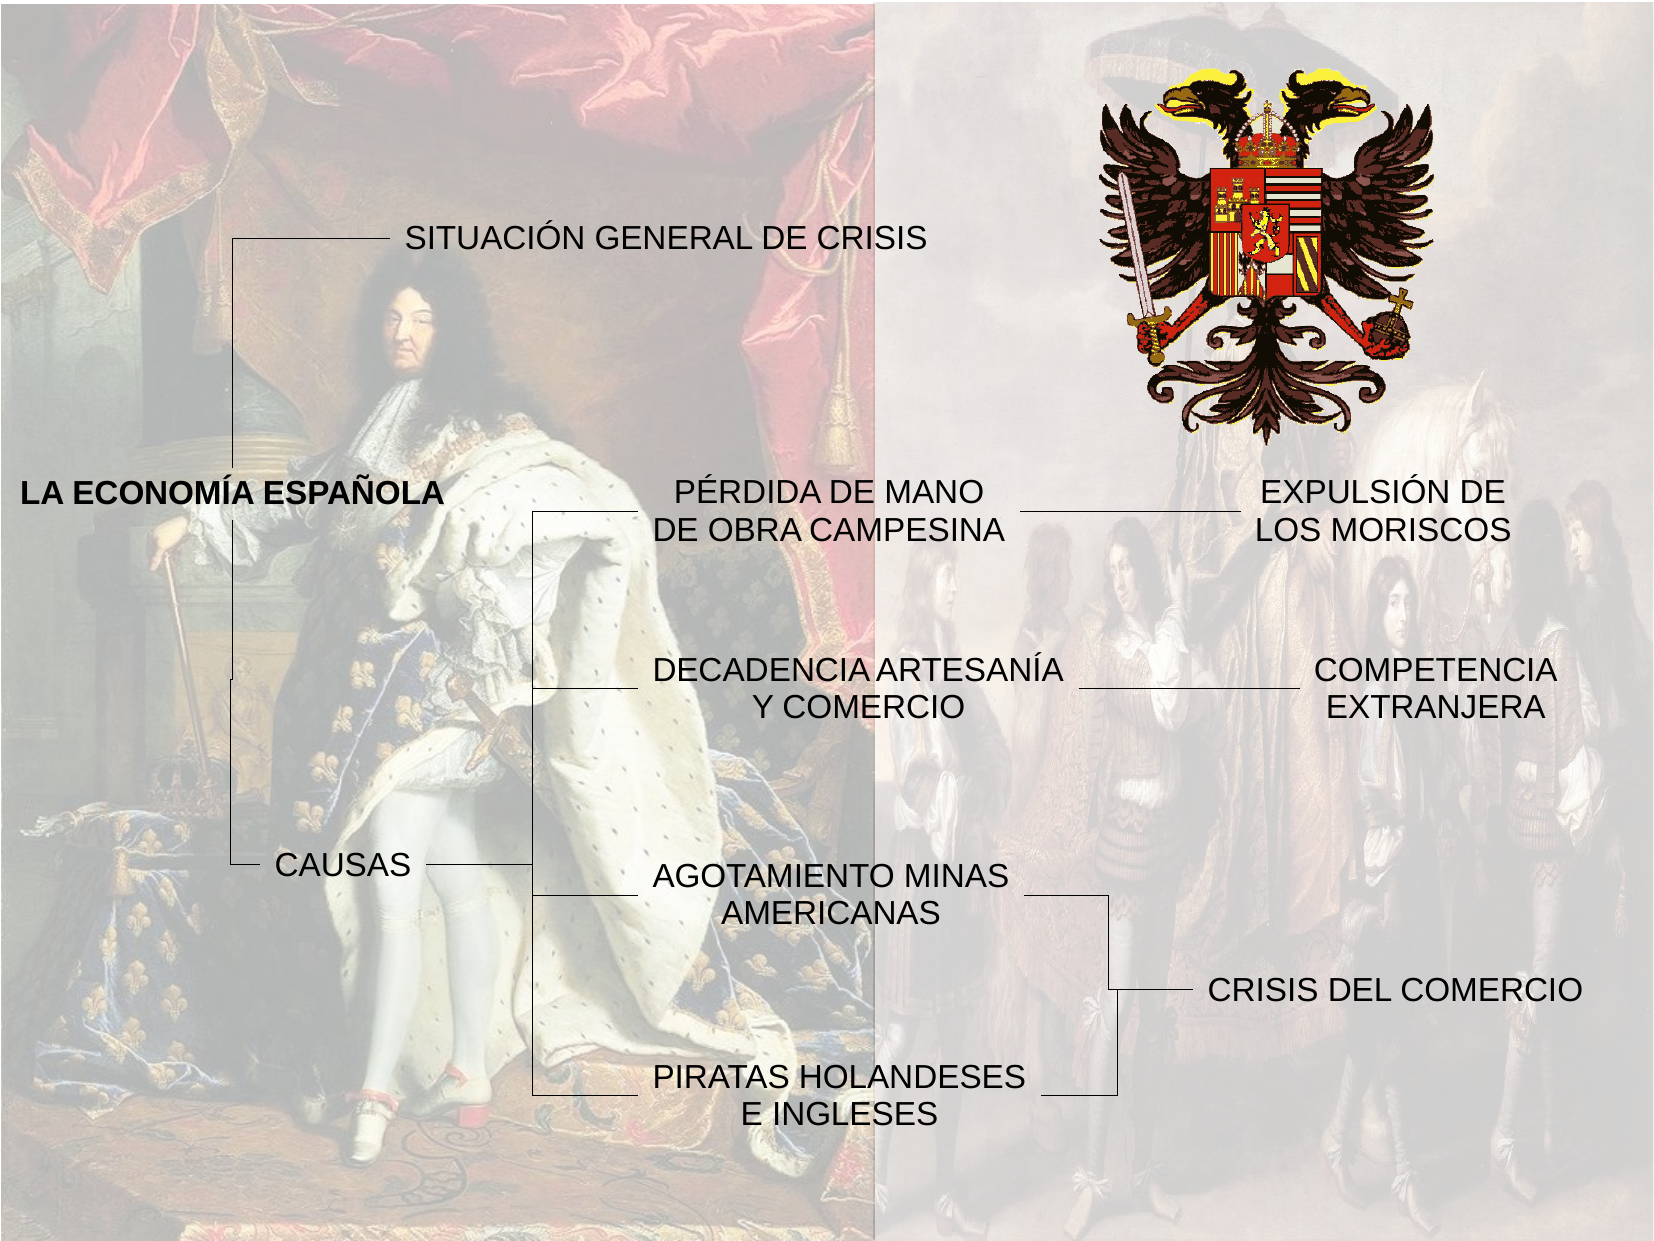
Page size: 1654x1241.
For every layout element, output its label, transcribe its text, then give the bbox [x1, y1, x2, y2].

text_box CAUSAS [259, 838, 427, 891]
picture [1, 2, 1654, 1241]
text_box DECADENCIA ARTESANÍA Y COMERCIO [637, 643, 1080, 734]
text_box PIRATAS HOLANDESES E INGLESES [637, 1051, 1042, 1141]
text_box PÉRDIDA DE MANO DE OBRA CAMPESINA [637, 466, 1021, 556]
text_box SITUACIÓN GENERAL DE CRISIS [389, 212, 944, 265]
text_box CRISIS DEL COMERCIO [1192, 963, 1599, 1016]
text_box AGOTAMIENTO MINAS AMERICANAS [637, 850, 1025, 940]
text_box EXPULSIÓN DE LOS MORISCOS [1240, 466, 1527, 556]
text_box LA ECONOMÍA ESPAÑOLA [5, 467, 457, 521]
text_box COMPETENCIA EXTRANJERA [1299, 643, 1573, 734]
